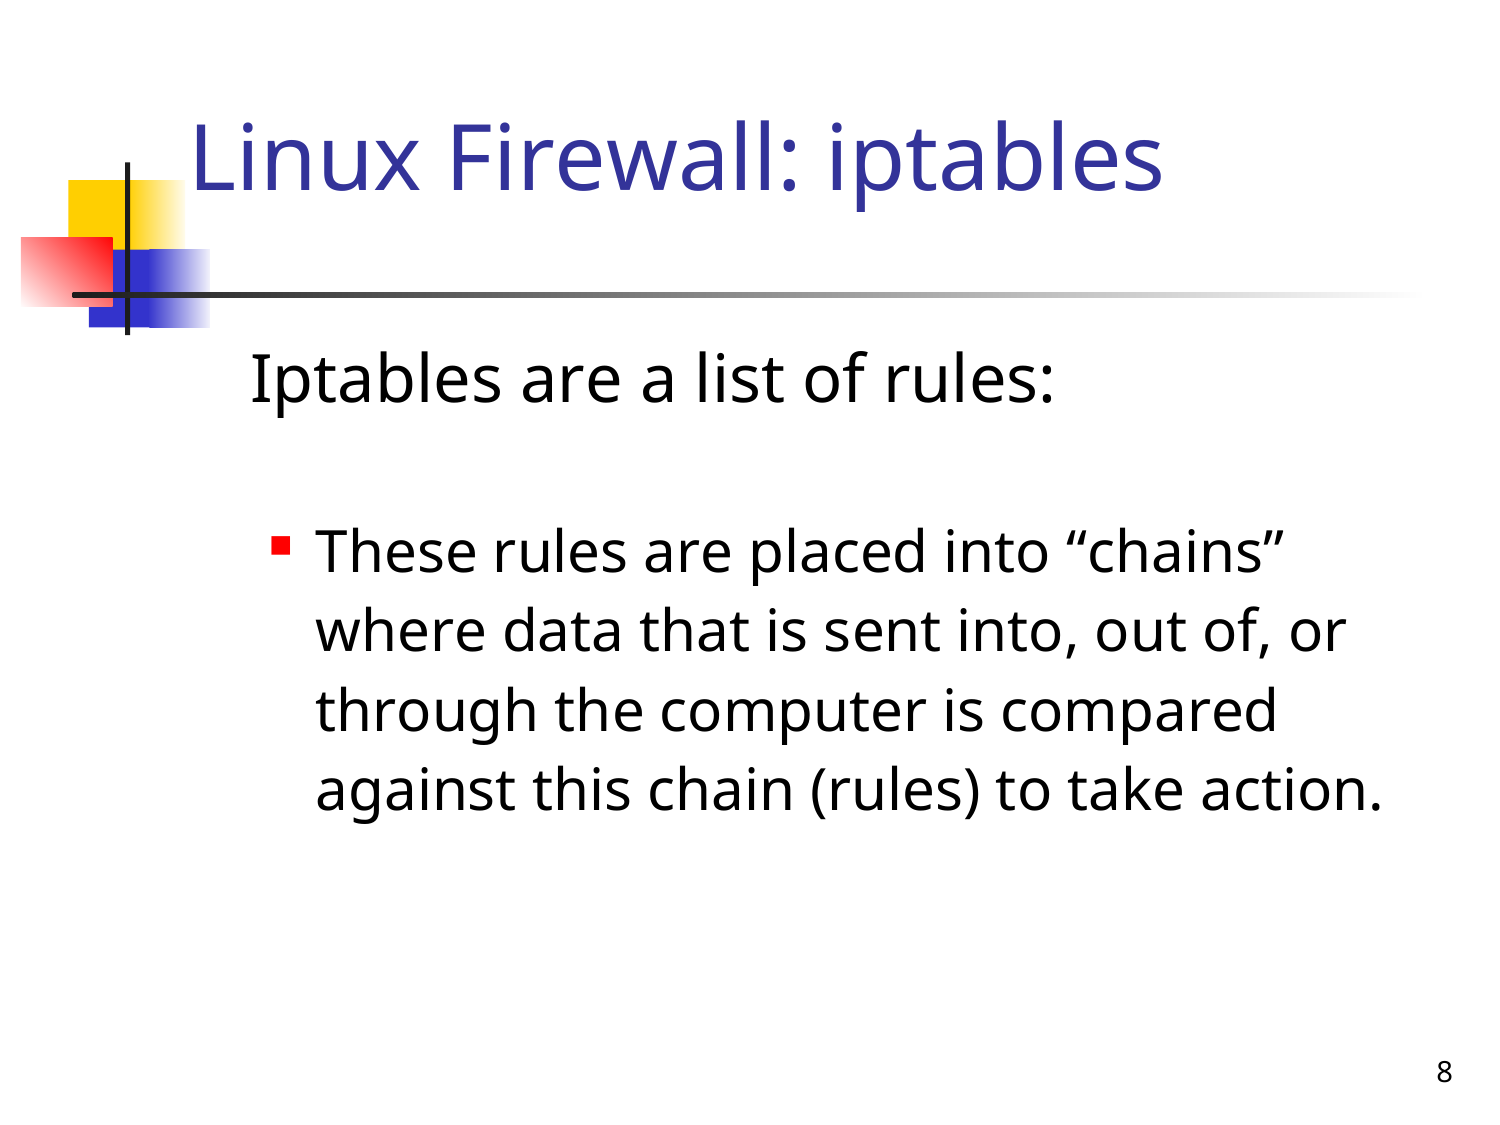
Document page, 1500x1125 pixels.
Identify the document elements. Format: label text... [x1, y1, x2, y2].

title Linux Firewall: iptables [188, 42, 1468, 268]
list Iptables are a list of rules: These rules are placed into “chains” where data that is sent into, out of, or through the computer is compared against this chain (rules) to take action. [193, 331, 1469, 1059]
